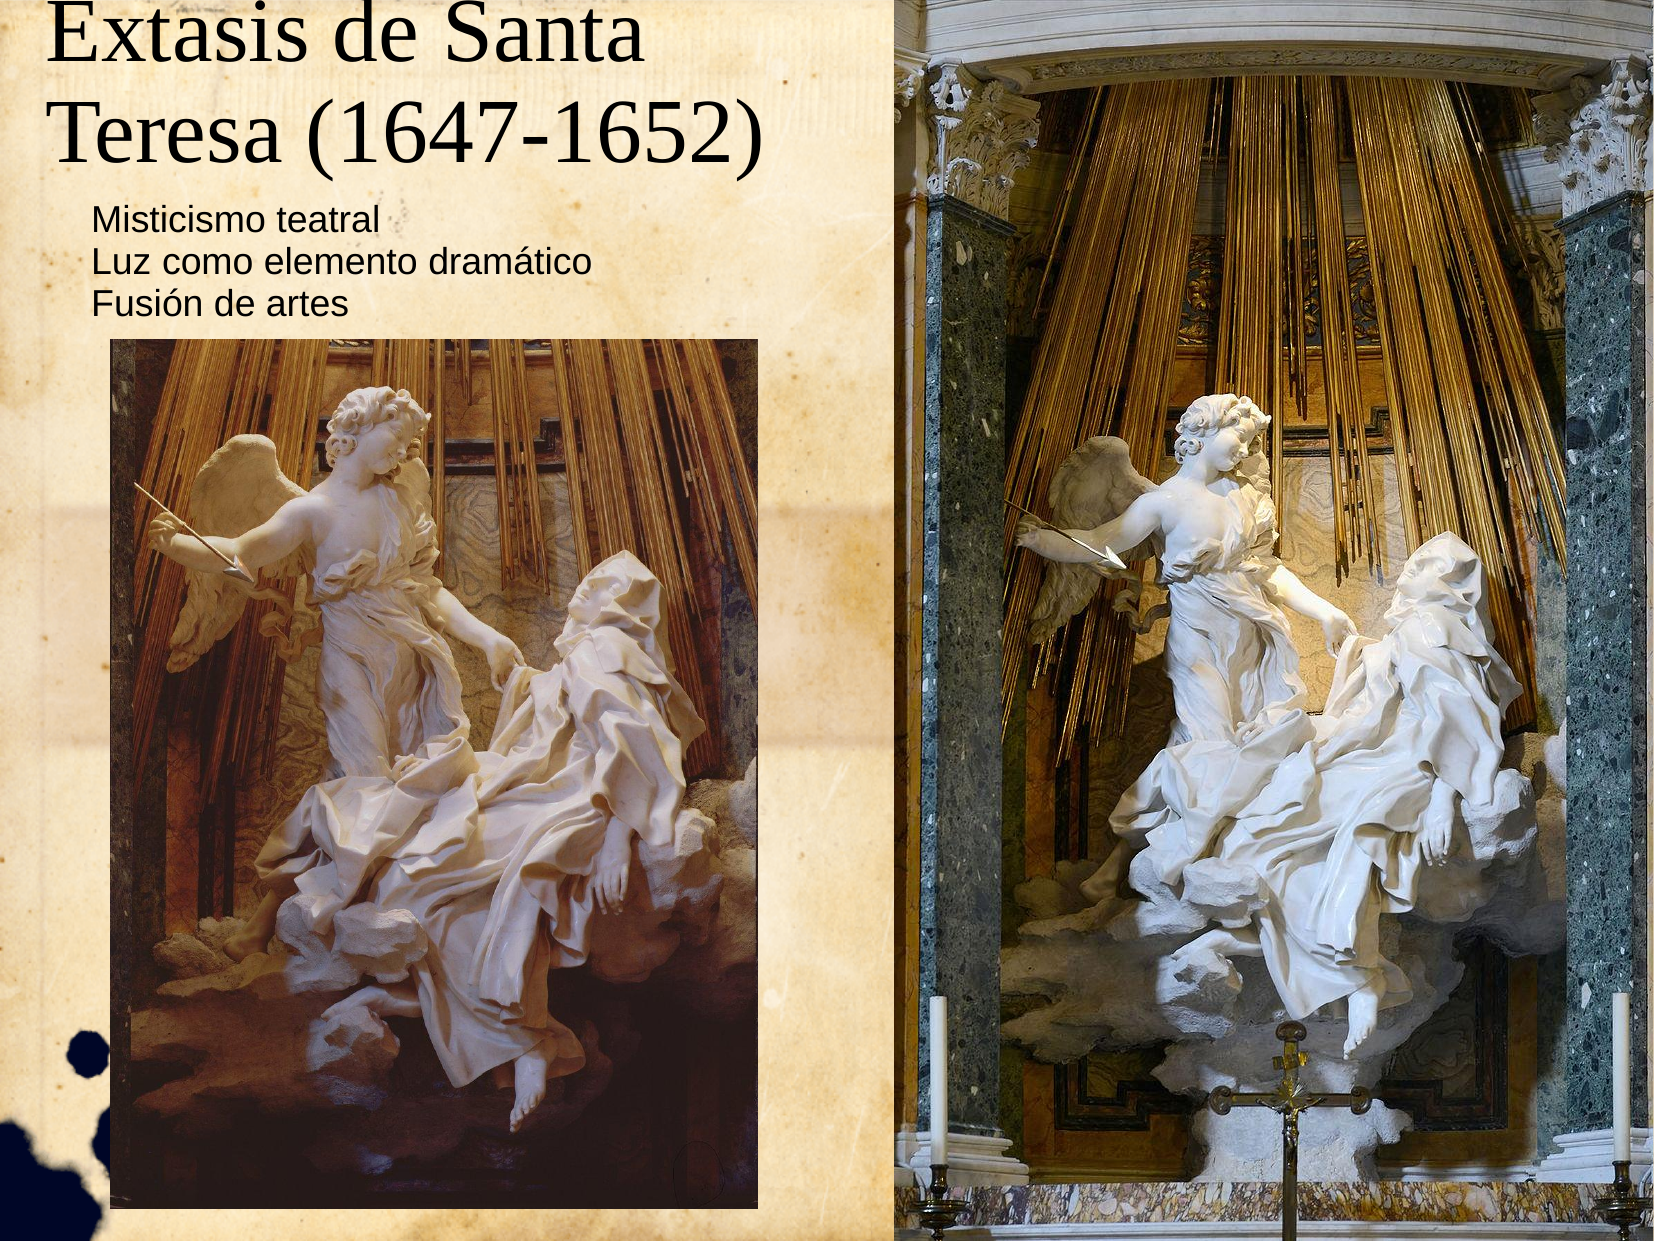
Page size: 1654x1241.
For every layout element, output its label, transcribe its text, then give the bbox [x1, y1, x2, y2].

title Éxtasis de Santa Teresa (1647-1652) [45, 0, 894, 185]
picture [0, 0, 1654, 1241]
text_box Misticismo teatral Luz como elemento dramático Fusión de artes [76, 191, 608, 333]
